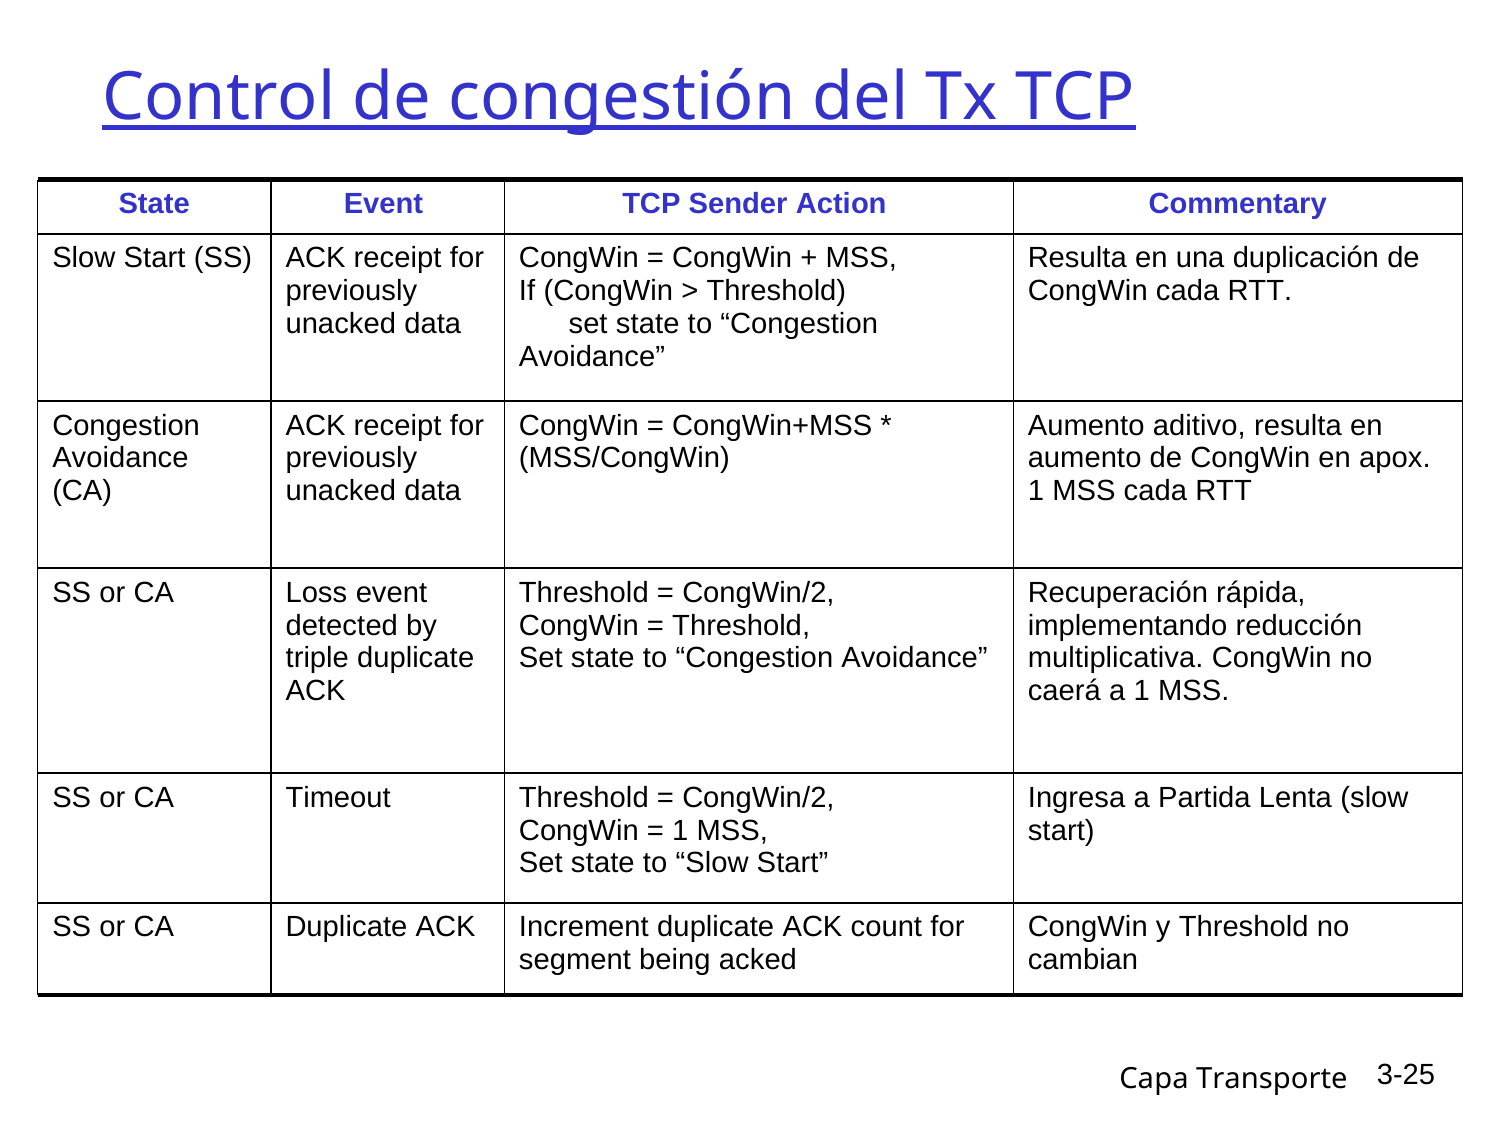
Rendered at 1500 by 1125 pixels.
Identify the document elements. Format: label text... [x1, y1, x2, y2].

title Control de congestión del Tx TCP [87, 0, 1363, 177]
text_box Threshold = CongWin/2, CongWin = Threshold, Set state to “Congestion Avoidance” [505, 569, 1013, 772]
text_box Recuperación rápida, implementando reducción multiplicativa. CongWin no caerá a 1 MSS. [1014, 569, 1462, 772]
text_box Increment duplicate ACK count for segment being acked [505, 904, 1013, 993]
text_box Aumento aditivo, resulta en aumento de CongWin en apox. 1 MSS cada RTT [1014, 402, 1462, 567]
text_box Ingresa a Partida Lenta (slow start) [1014, 774, 1462, 902]
text_box SS or CA [38, 569, 270, 772]
text_box Loss event detected by triple duplicate ACK [272, 569, 504, 772]
text_box CongWin y Threshold no cambian [1014, 904, 1462, 993]
text_box Event [272, 182, 504, 233]
text_box Timeout [272, 774, 504, 902]
text_box CongWin = CongWin + MSS, If (CongWin > Threshold) set state to “Congestion Avoidance” [505, 235, 1013, 400]
text_box SS or CA [38, 774, 270, 902]
text_box ACK receipt for previously unacked data [272, 402, 504, 567]
text_box Resulta en una duplicación de CongWin cada RTT. [1014, 235, 1462, 400]
text_box ACK receipt for previously unacked data [272, 235, 504, 400]
text_box Commentary [1014, 182, 1462, 233]
text_box State [38, 182, 270, 233]
text_box CongWin = CongWin+MSS * (MSS/CongWin) [505, 402, 1013, 567]
text_box Slow Start (SS) [38, 235, 270, 400]
text_box Threshold = CongWin/2, CongWin = 1 MSS, Set state to “Slow Start” [505, 774, 1013, 902]
text_box Congestion Avoidance (CA) [38, 402, 270, 567]
text_box TCP Sender Action [505, 182, 1013, 233]
text_box SS or CA [38, 904, 270, 993]
text_box Duplicate ACK [272, 904, 504, 993]
